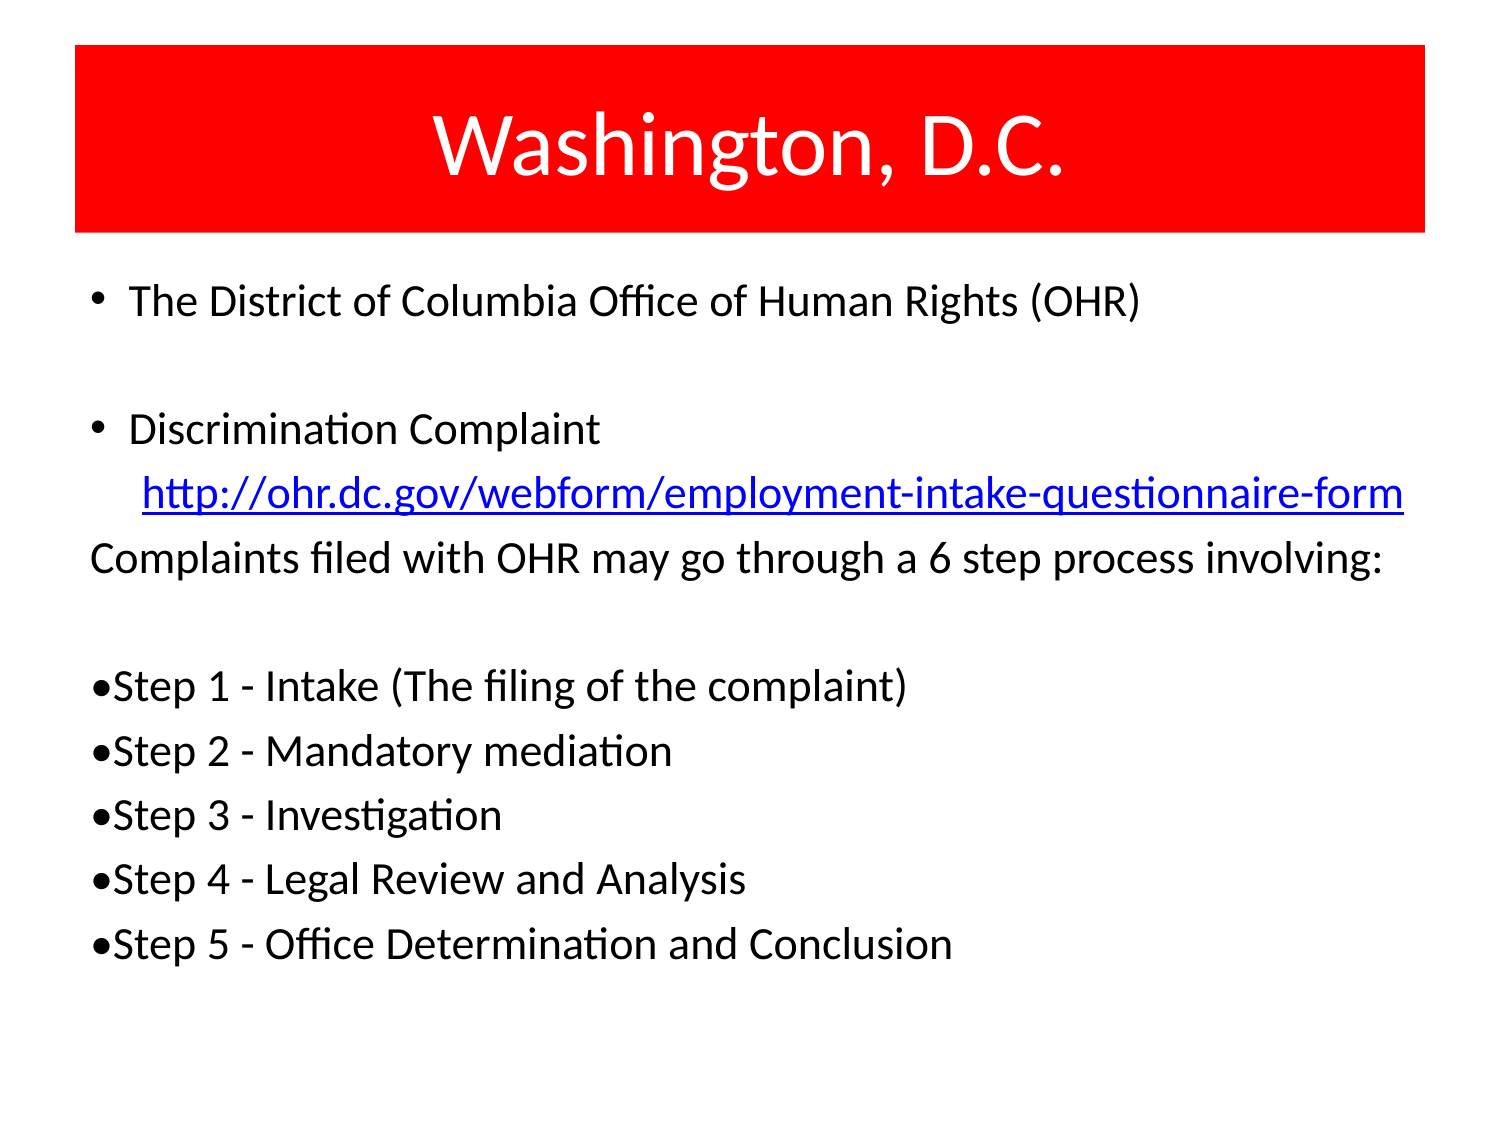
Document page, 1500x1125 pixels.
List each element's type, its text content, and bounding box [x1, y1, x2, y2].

list The District of Columbia Office of Human Rights (OHR) Discrimination Complaint http://ohr.dc.gov/webform/employment-intake-questionnaire-form Complaints filed with OHR may go through a 6 step process involving: •Step 1 - Intake (The filing of the complaint) •Step 2 - Mandatory mediation •Step 3 - Investigation •Step 4 - Legal Review and Analysis •Step 5 - Office Determination and Conclusion [75, 262, 1425, 1005]
title Washington, D.C. [75, 45, 1425, 233]
